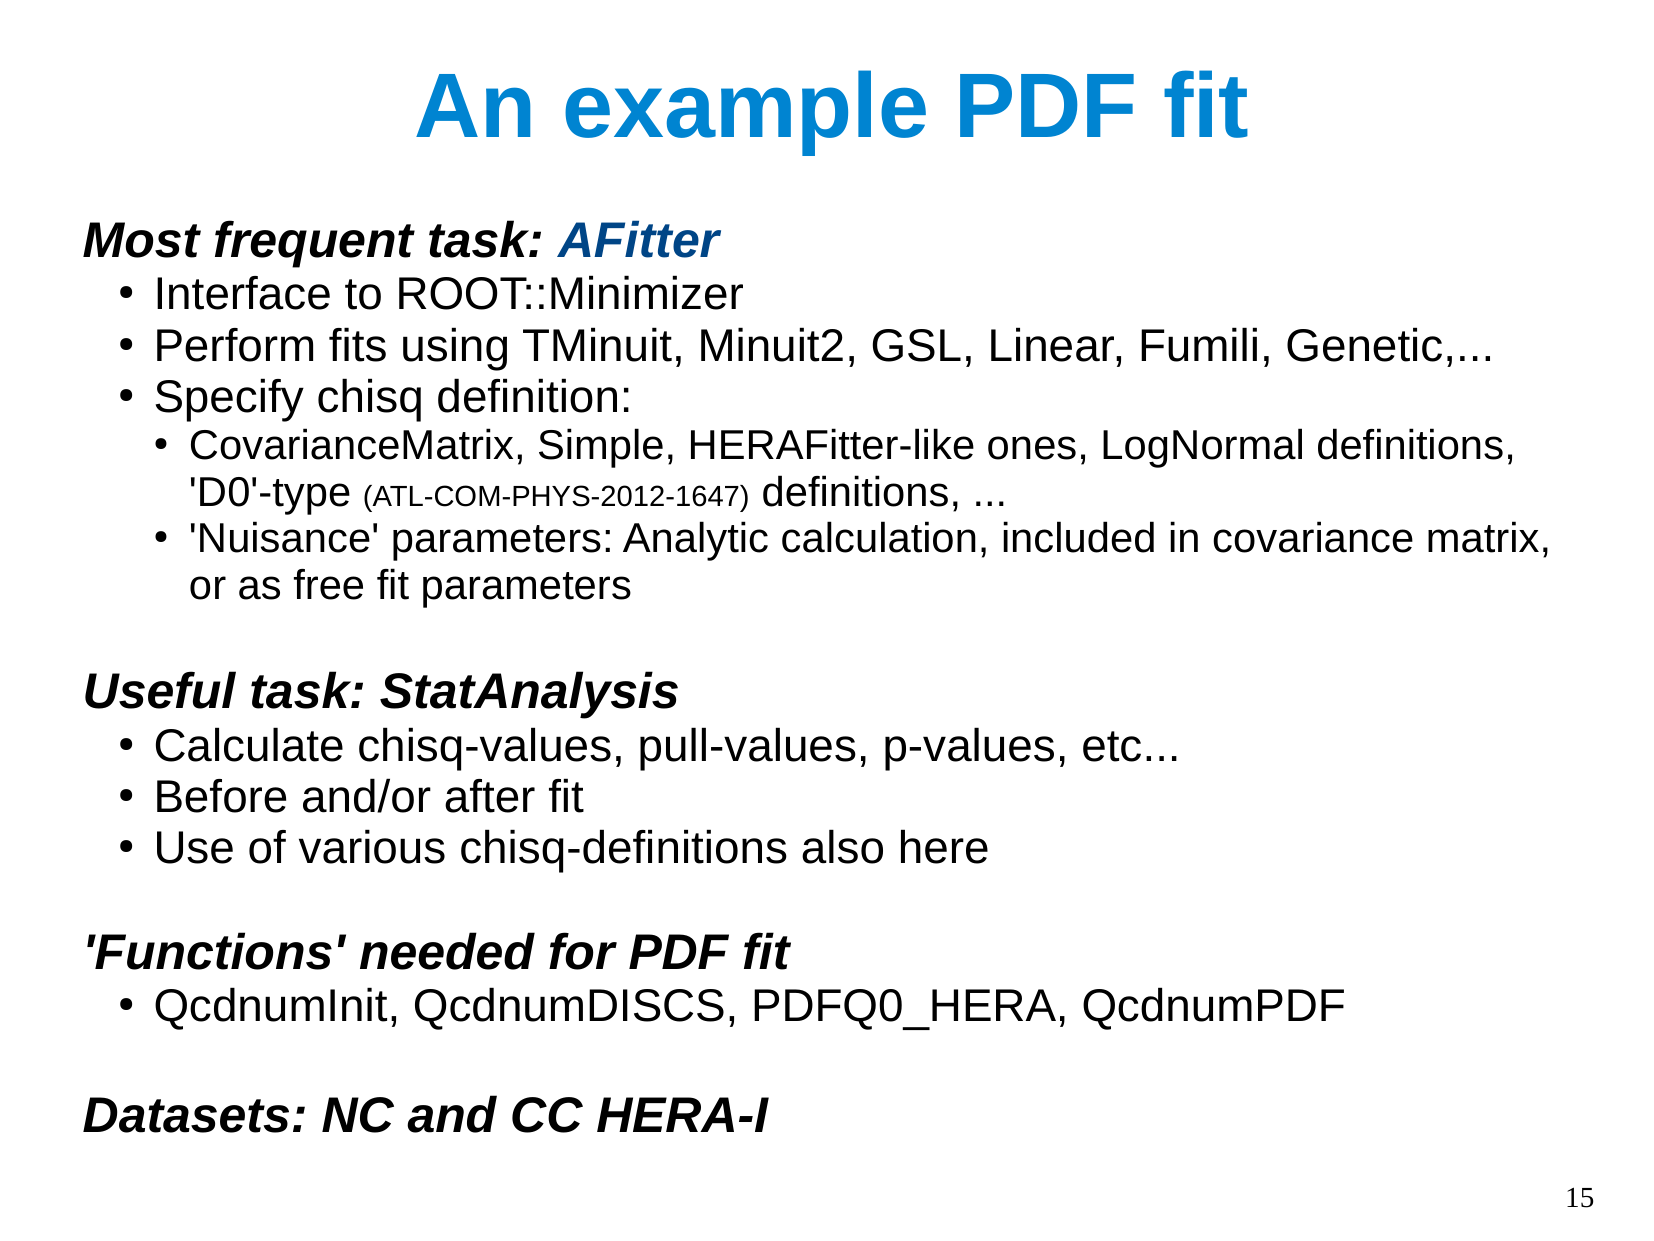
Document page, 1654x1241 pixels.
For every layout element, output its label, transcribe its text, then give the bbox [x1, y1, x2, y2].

list Most frequent task: AFitter Interface to ROOT::Minimizer Perform fits using TMinuit, Minuit2, GSL, Linear, Fumili, Genetic,... Specify chisq definition: CovarianceMatrix, Simple, HERAFitter-like ones, LogNormal definitions, 'D0'-type (ATL-COM-PHYS-2012-1647) definitions, ... 'Nuisance' parameters: Analytic calculation, included in covariance matrix, or as free fit parameters Useful task: StatAnalysis Calculate chisq-values, pull-values, p-values, etc... Before and/or after fit Use of various chisq-definitions also here 'Functions' needed for PDF fit QcdnumInit, QcdnumDISCS, PDFQ0_HERA, QcdnumPDF Datasets: NC and CC HERA-I [47, 212, 1595, 1158]
title An example PDF fit [70, 35, 1595, 178]
